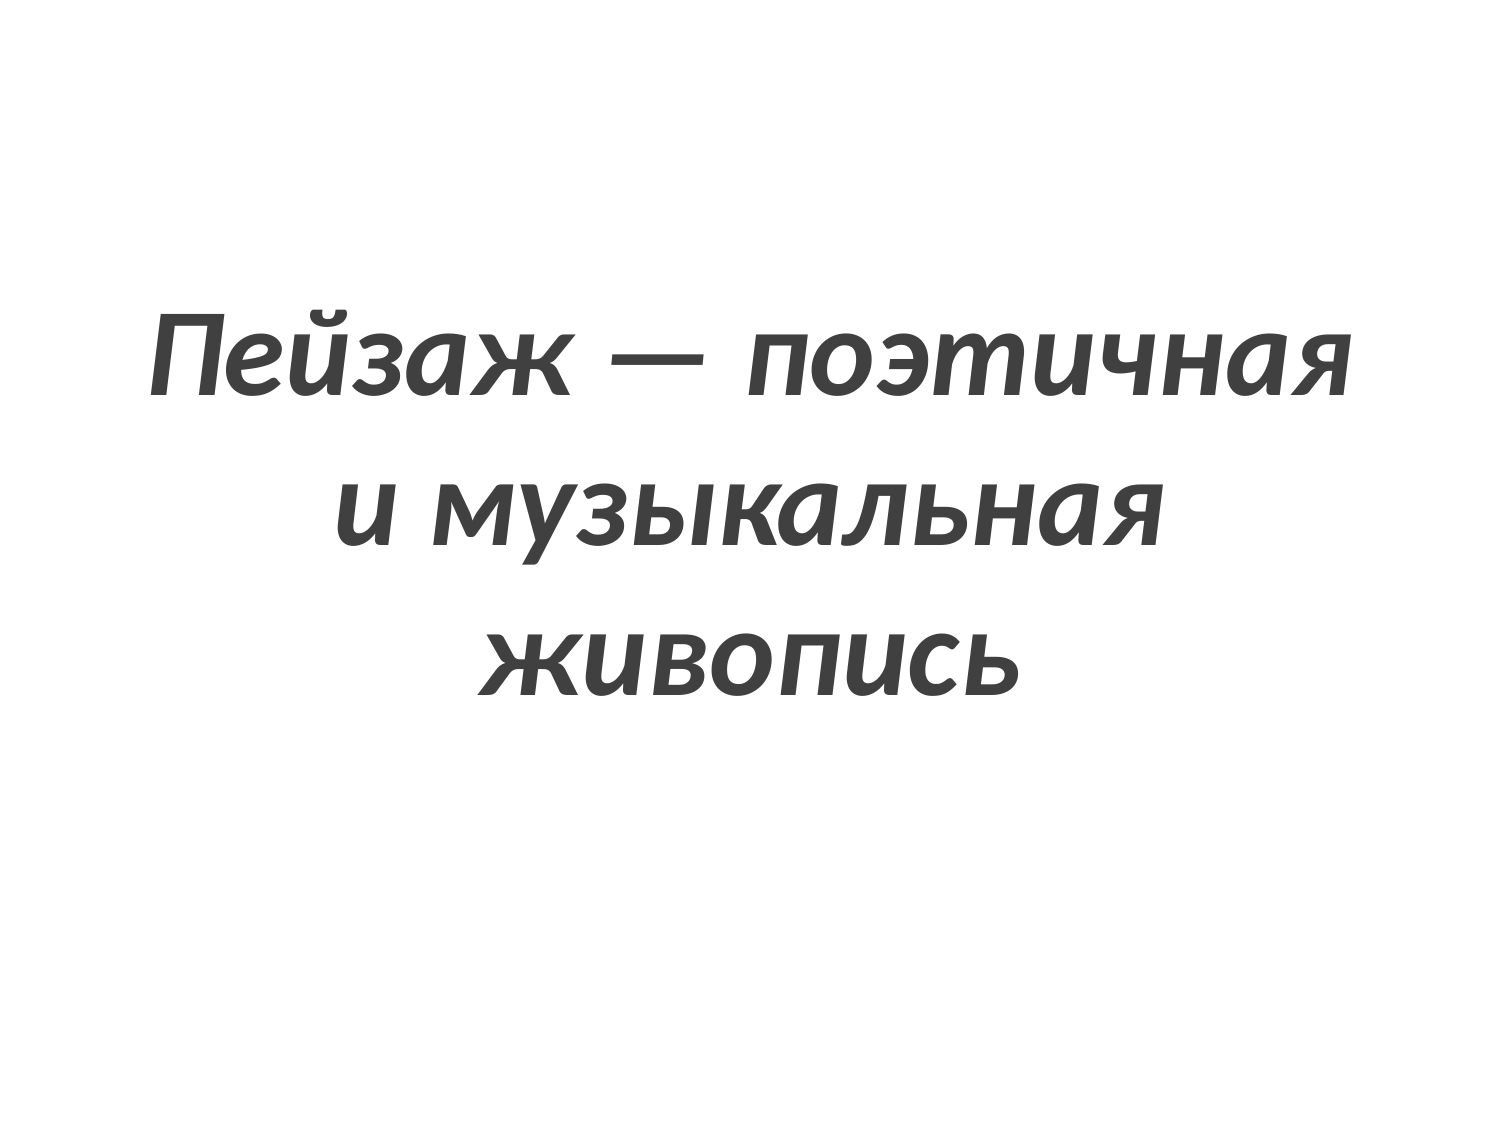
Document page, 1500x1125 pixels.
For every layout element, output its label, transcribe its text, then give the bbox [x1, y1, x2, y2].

title Пейзаж — поэтичная и музыкальная живопись [112, 66, 1388, 1035]
